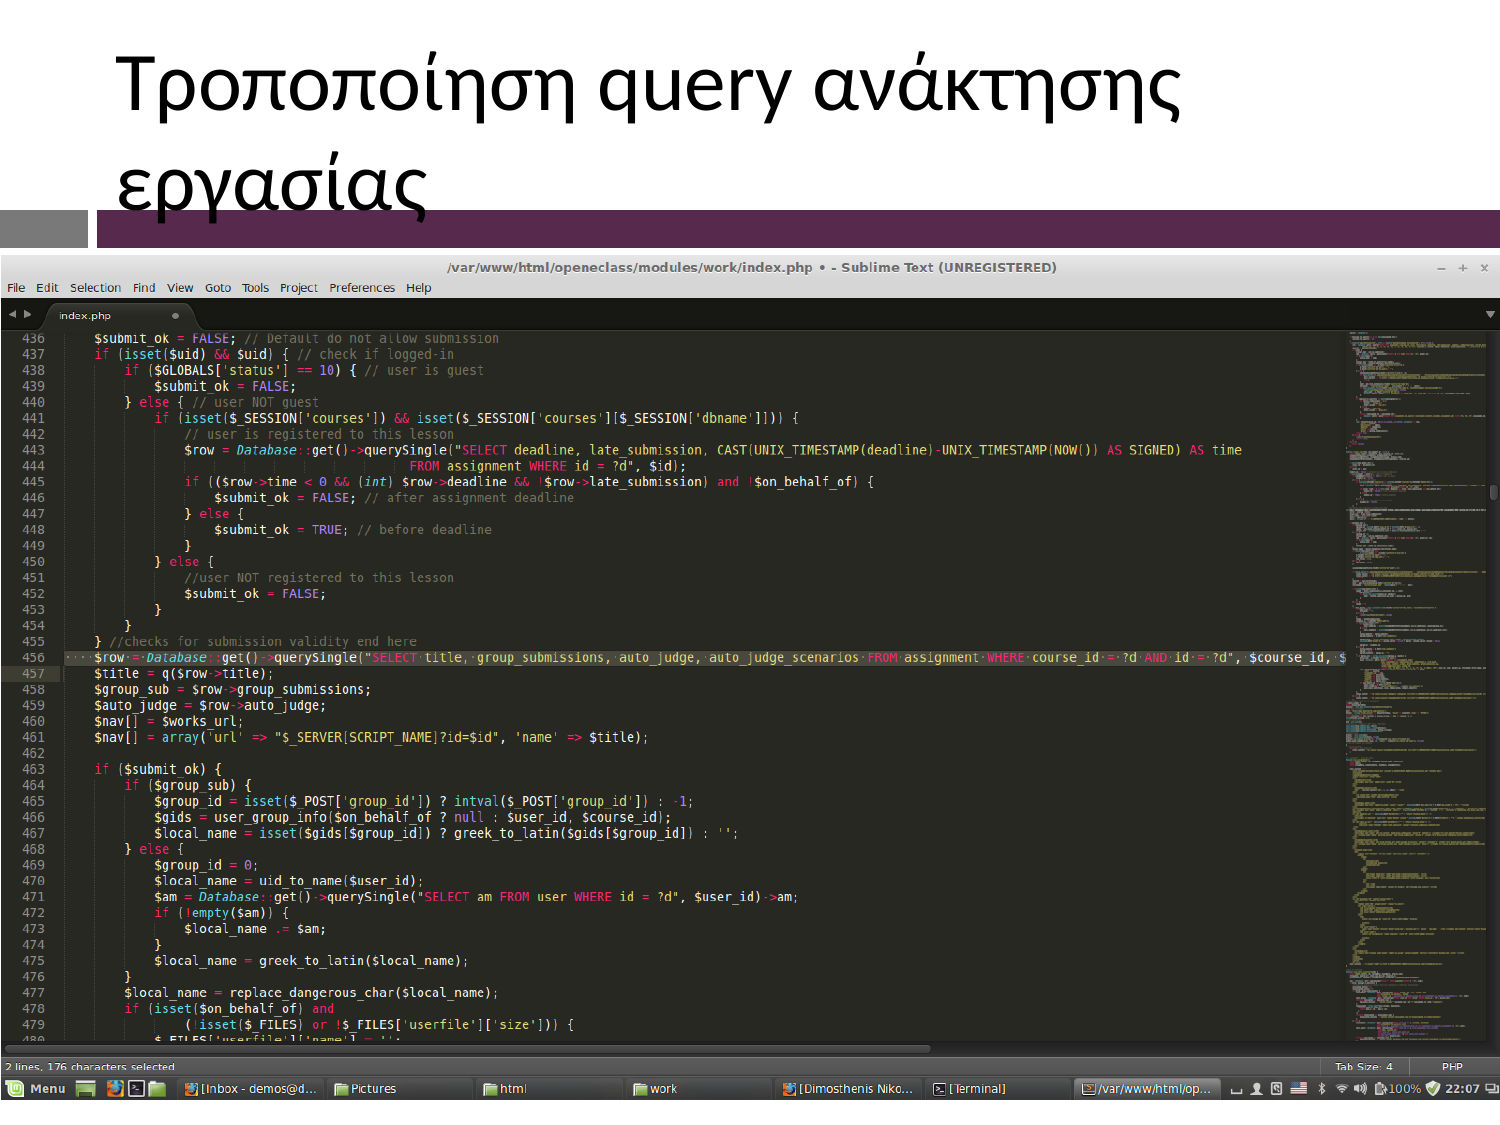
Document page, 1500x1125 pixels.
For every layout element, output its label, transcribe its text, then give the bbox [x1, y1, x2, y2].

picture [1, 255, 1500, 1100]
title Τροποποίηση query ανάκτησης εργασίας [100, 19, 1438, 182]
